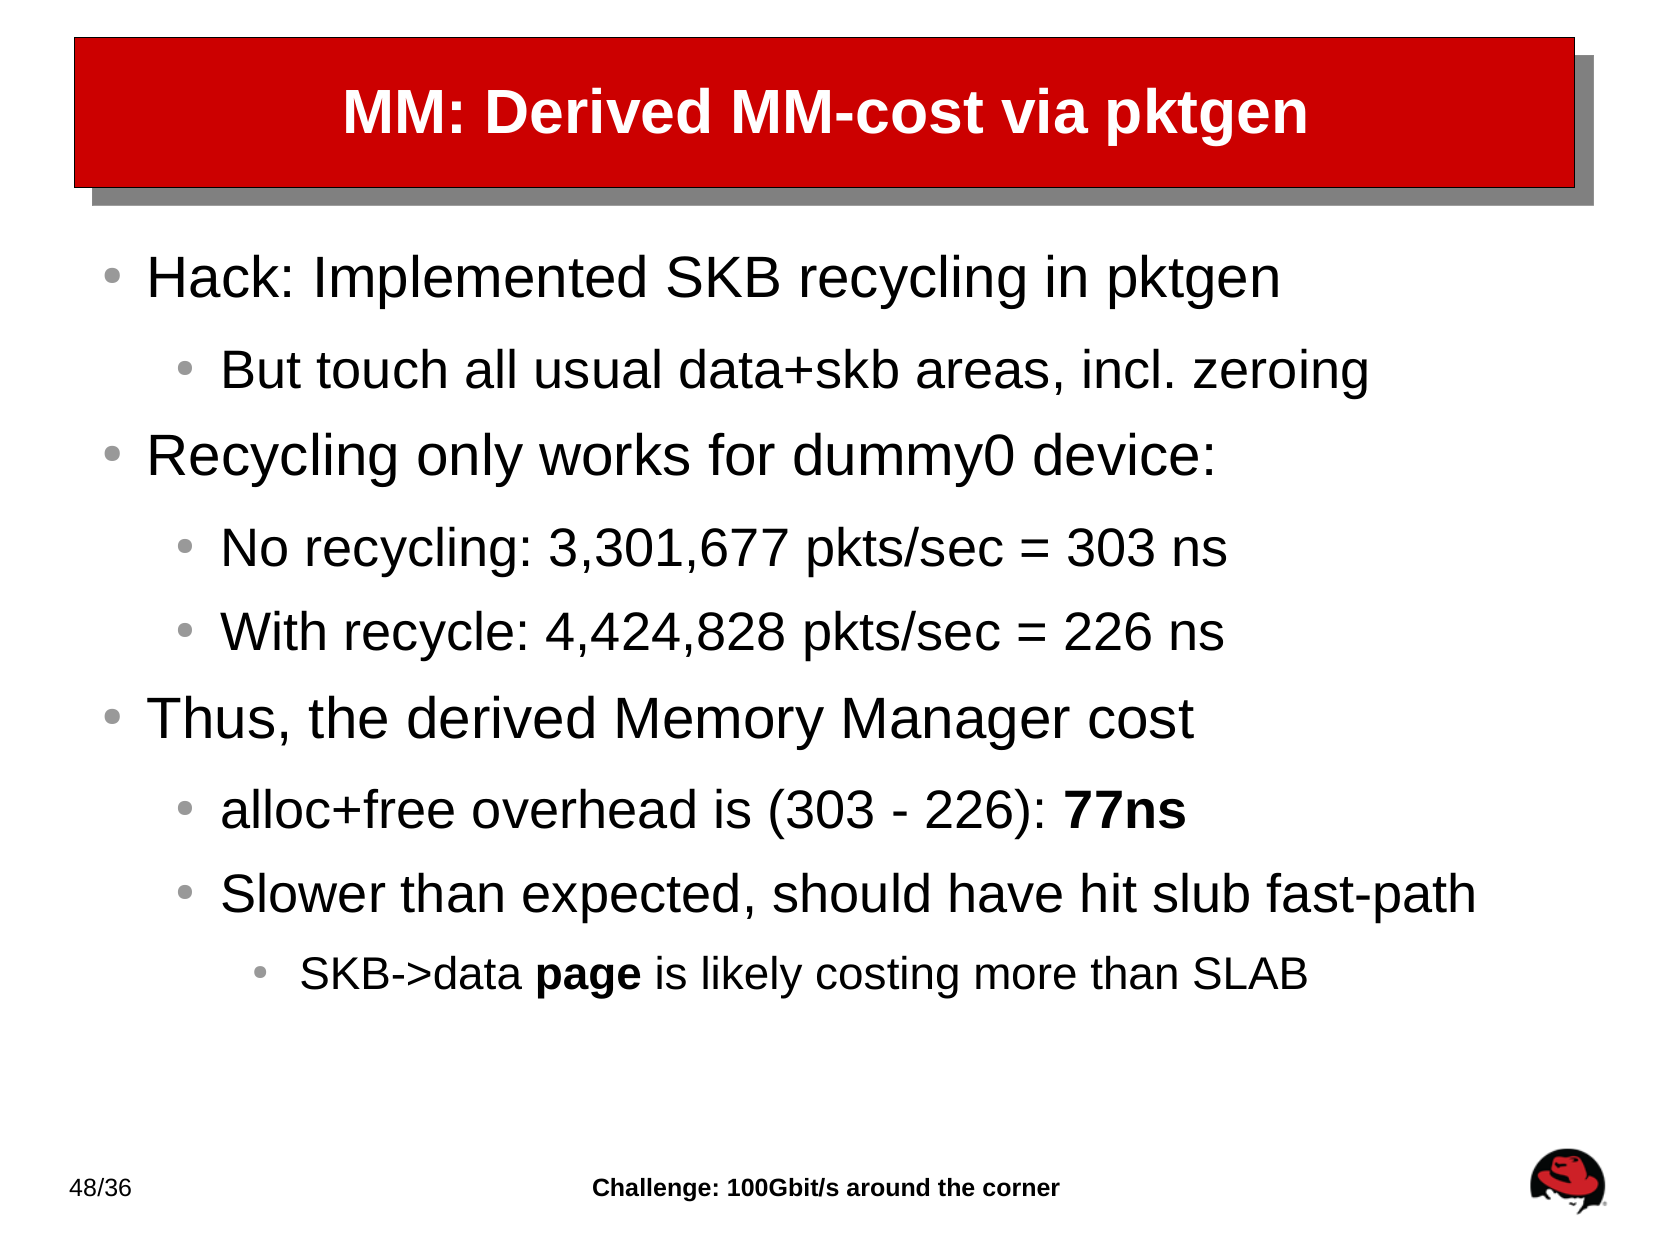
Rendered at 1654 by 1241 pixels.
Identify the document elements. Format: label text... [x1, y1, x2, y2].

list Hack: Implemented SKB recycling in pktgen But touch all usual data+skb areas, incl. zeroing Recycling only works for dummy0 device: No recycling: 3,301,677 pkts/sec = 303 ns With recycle: 4,424,828 pkts/sec = 226 ns Thus, the derived Memory Manager cost alloc+free overhead is (303 - 226): 77ns Slower than expected, should have hit slub fast-path SKB->data page is likely costing more than SLAB [86, 244, 1575, 1097]
picture [1529, 1146, 1613, 1224]
title MM: Derived MM-cost via pktgen [82, 37, 1571, 188]
